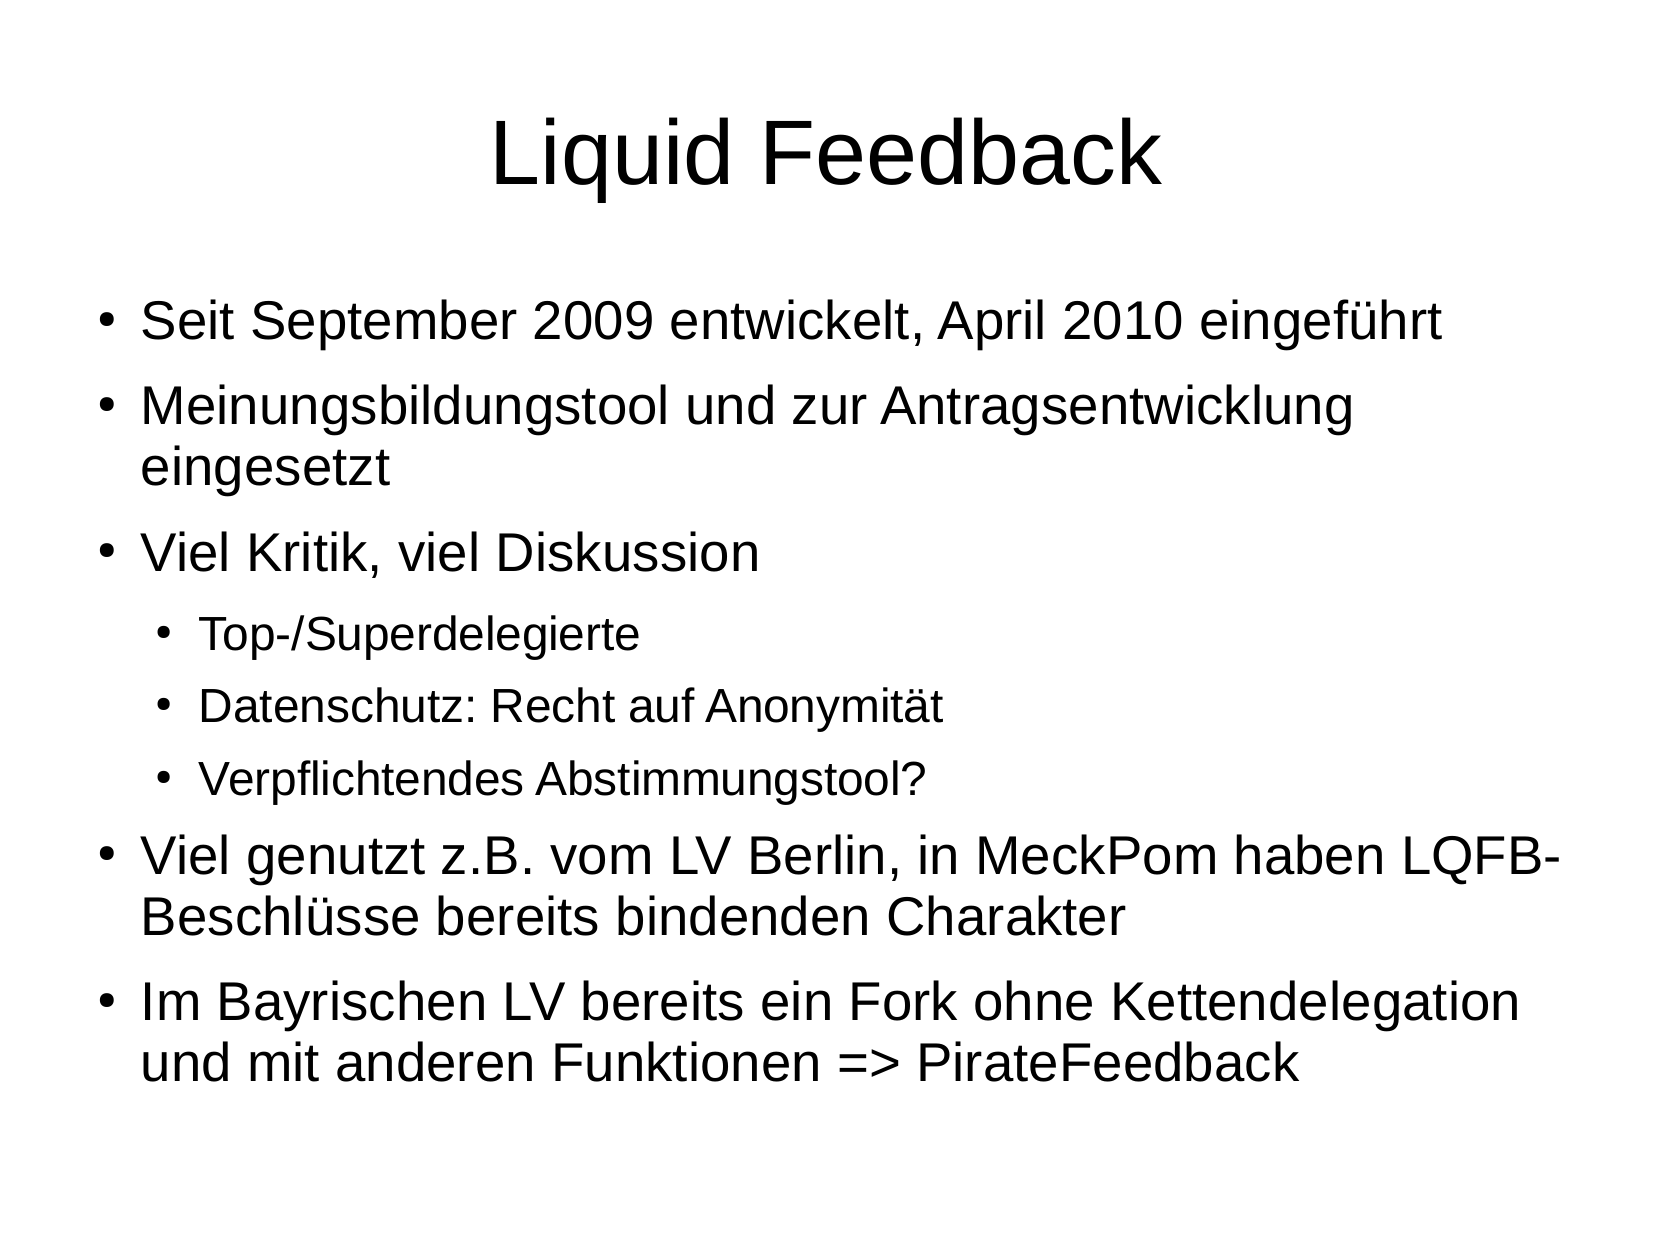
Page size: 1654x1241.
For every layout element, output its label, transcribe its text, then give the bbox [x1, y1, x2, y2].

title Liquid Feedback [82, 49, 1571, 257]
list Seit September 2009 entwickelt, April 2010 eingeführt Meinungsbildungstool und zur Antragsentwicklung eingesetzt Viel Kritik, viel Diskussion Top-/Superdelegierte Datenschutz: Recht auf Anonymität Verpflichtendes Abstimmungstool? Viel genutzt z.B. vom LV Berlin, in MeckPom haben LQFB-Beschlüsse bereits bindenden Charakter Im Bayrischen LV bereits ein Fork ohne Kettendelegation und mit anderen Funktionen => PirateFeedback [82, 290, 1571, 1109]
